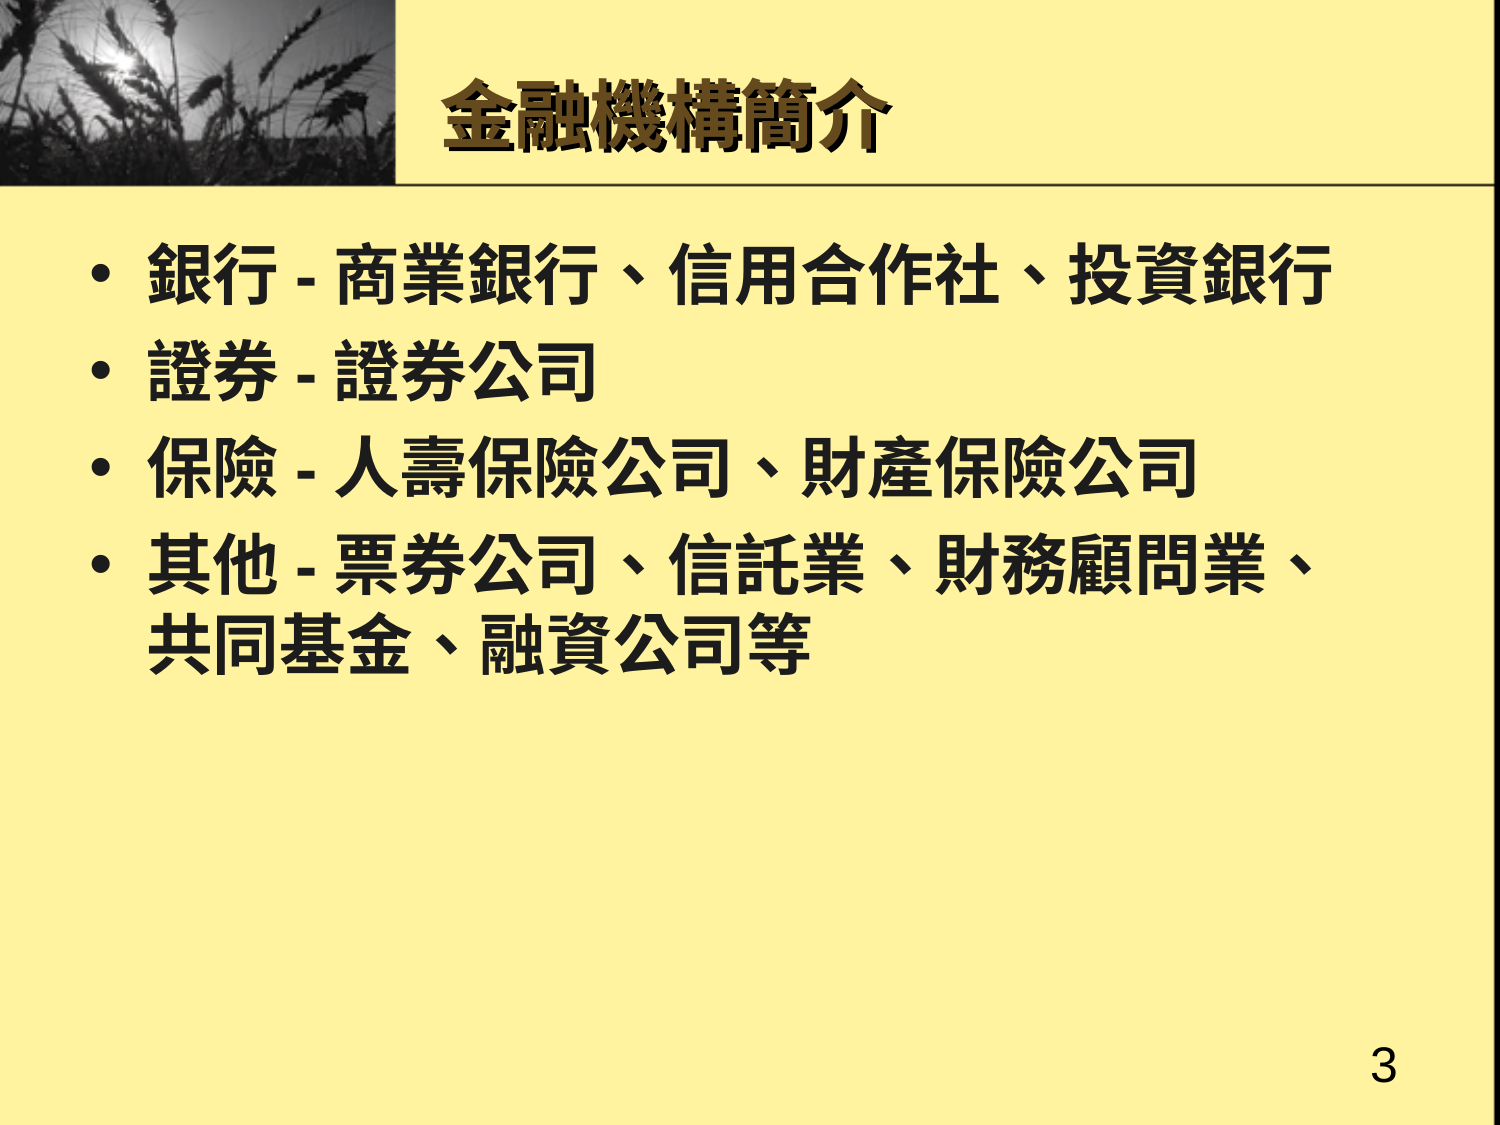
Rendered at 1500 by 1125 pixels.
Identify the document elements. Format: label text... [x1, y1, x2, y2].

list 銀行-商業銀行、信用合作社、投資銀行 證券-證券公司 保險-人壽保險公司、財產保險公司 其他-票券公司、信託業、財務顧問業、共同基金、融資公司等 [75, 224, 1413, 976]
title 金融機構簡介 [424, 14, 1413, 211]
picture [0, 0, 1500, 1125]
